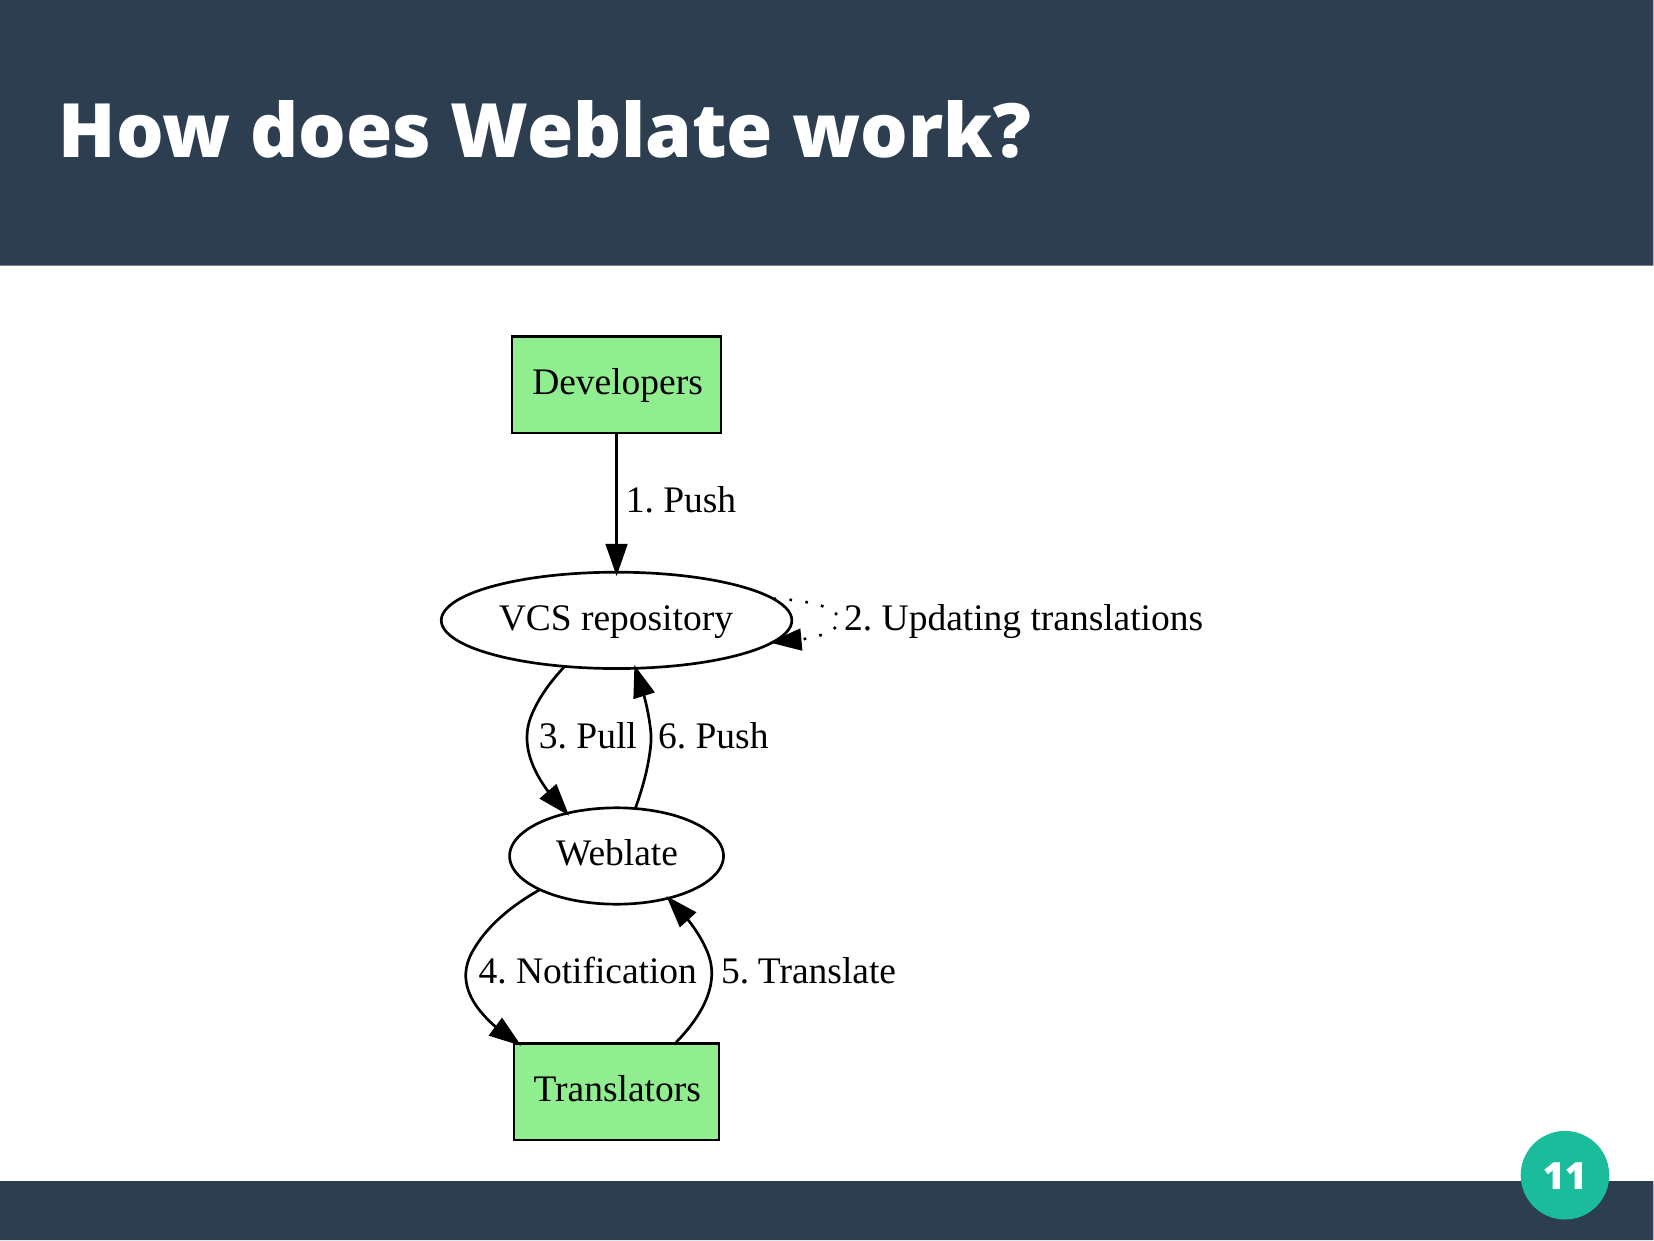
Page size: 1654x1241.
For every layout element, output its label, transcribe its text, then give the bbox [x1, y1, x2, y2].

title How does Weblate work? [59, 49, 1595, 207]
picture [430, 324, 1223, 1152]
